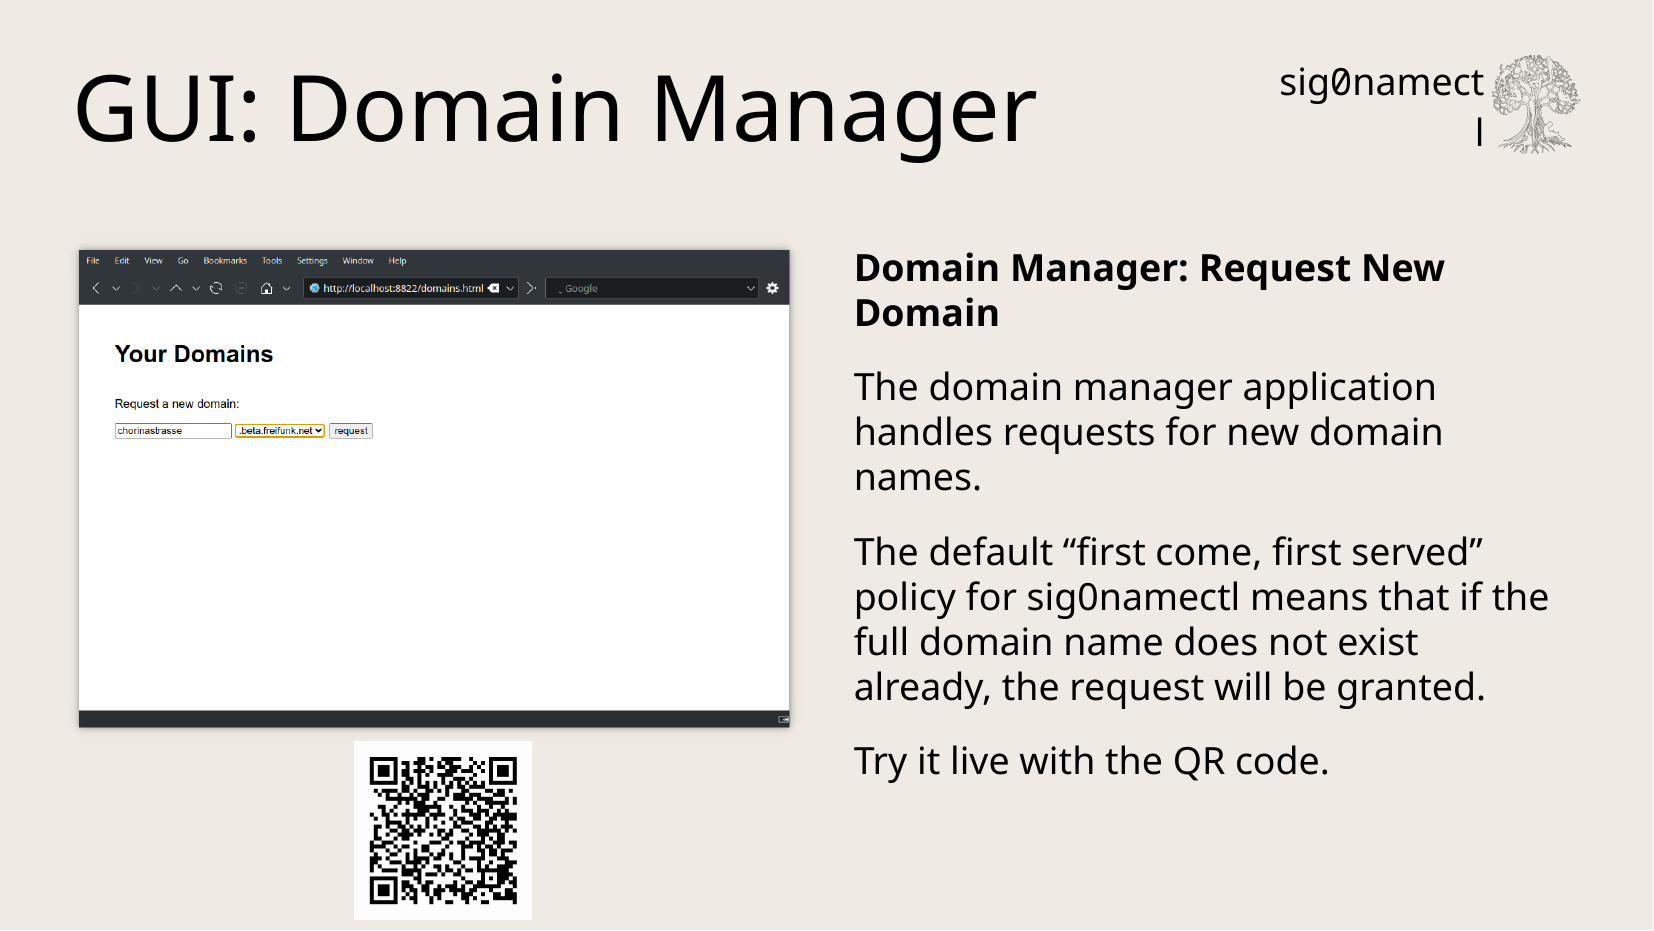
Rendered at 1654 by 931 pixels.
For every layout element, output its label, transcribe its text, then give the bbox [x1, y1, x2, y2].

picture [1489, 47, 1582, 160]
list Domain Manager: Request New Domain The domain manager application handles requests for new domain names. The default “first come, first served” policy for sig0namectl means that if the full domain name does not exist already, the request will be granted. Try it live with the QR code. [853, 243, 1564, 806]
title sig0namectl [1269, 56, 1485, 156]
picture [64, 235, 804, 920]
title GUI: Domain Manager [72, 46, 1562, 166]
